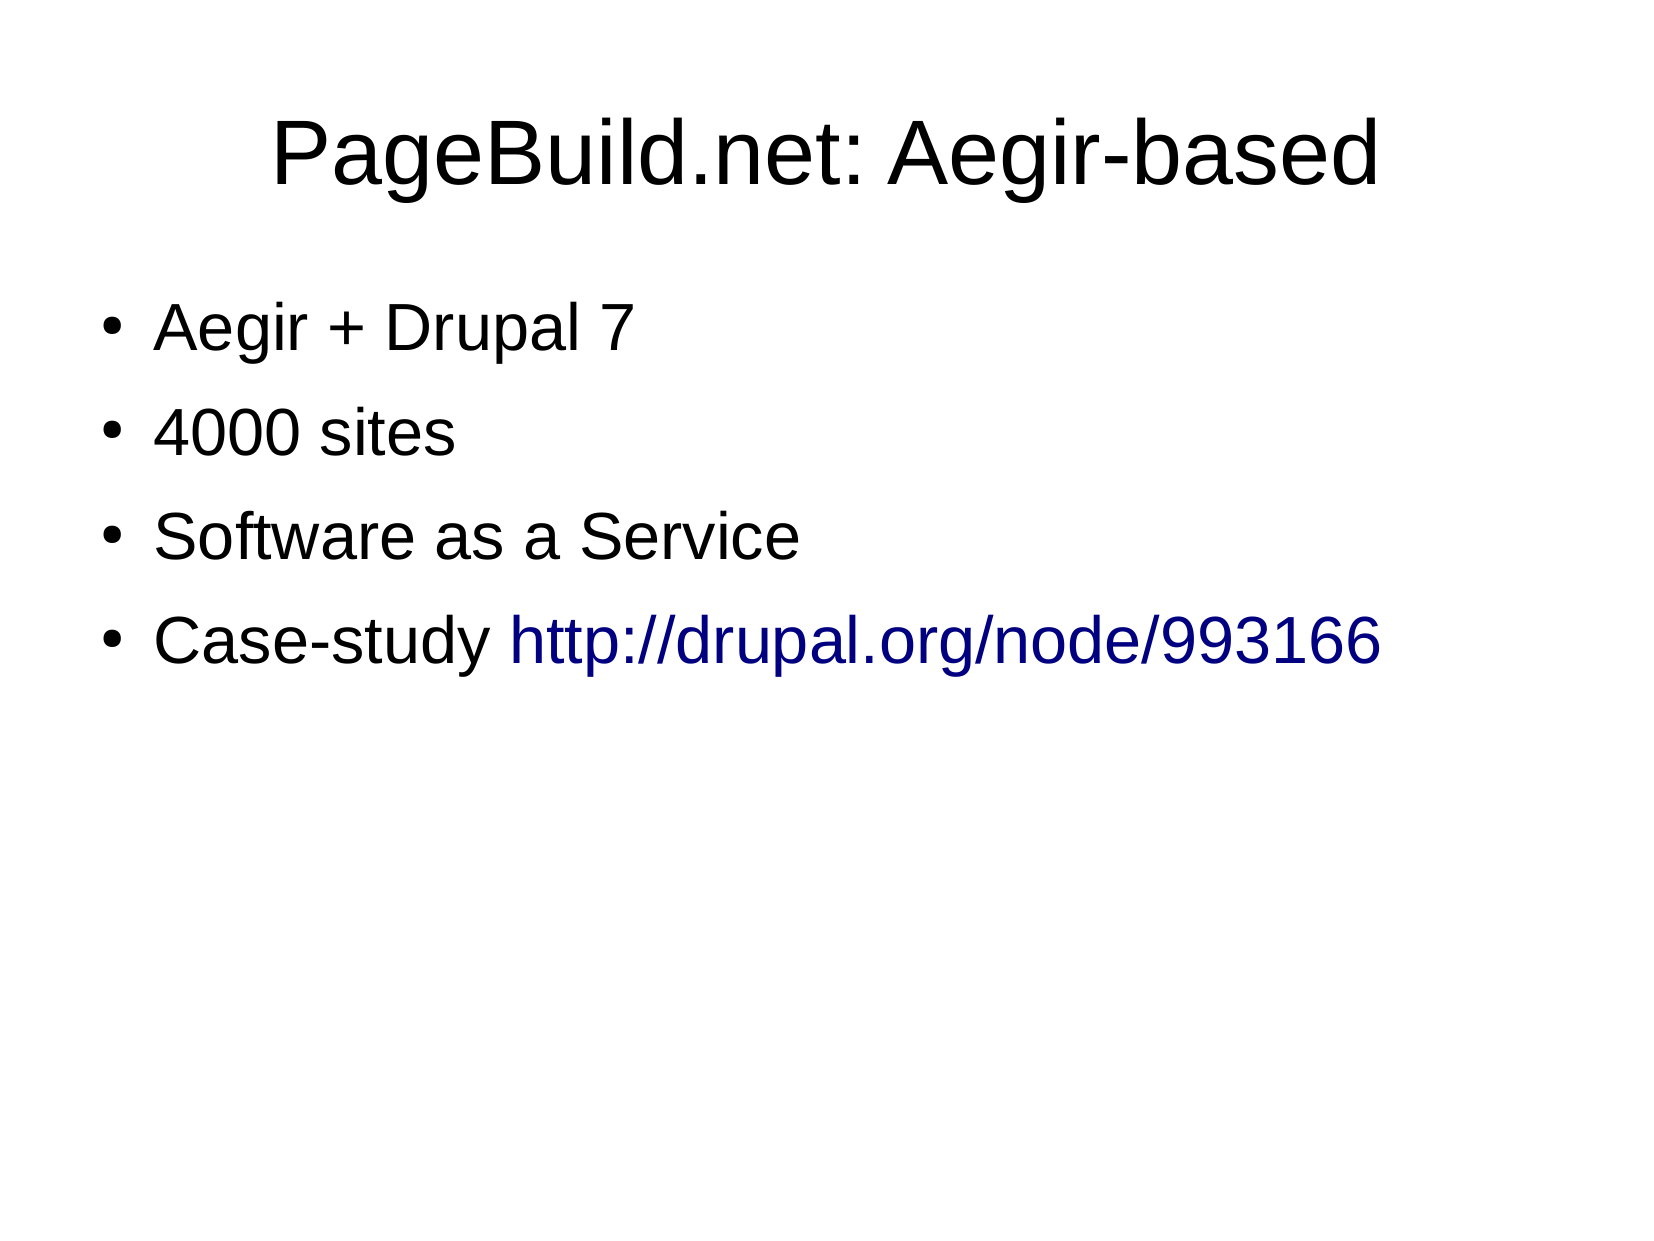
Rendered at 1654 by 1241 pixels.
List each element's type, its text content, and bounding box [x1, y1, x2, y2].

list Aegir + Drupal 7 4000 sites Software as a Service Case-study http://drupal.org/node/993166 [82, 290, 1571, 1109]
title PageBuild.net: Aegir-based [82, 56, 1571, 250]
